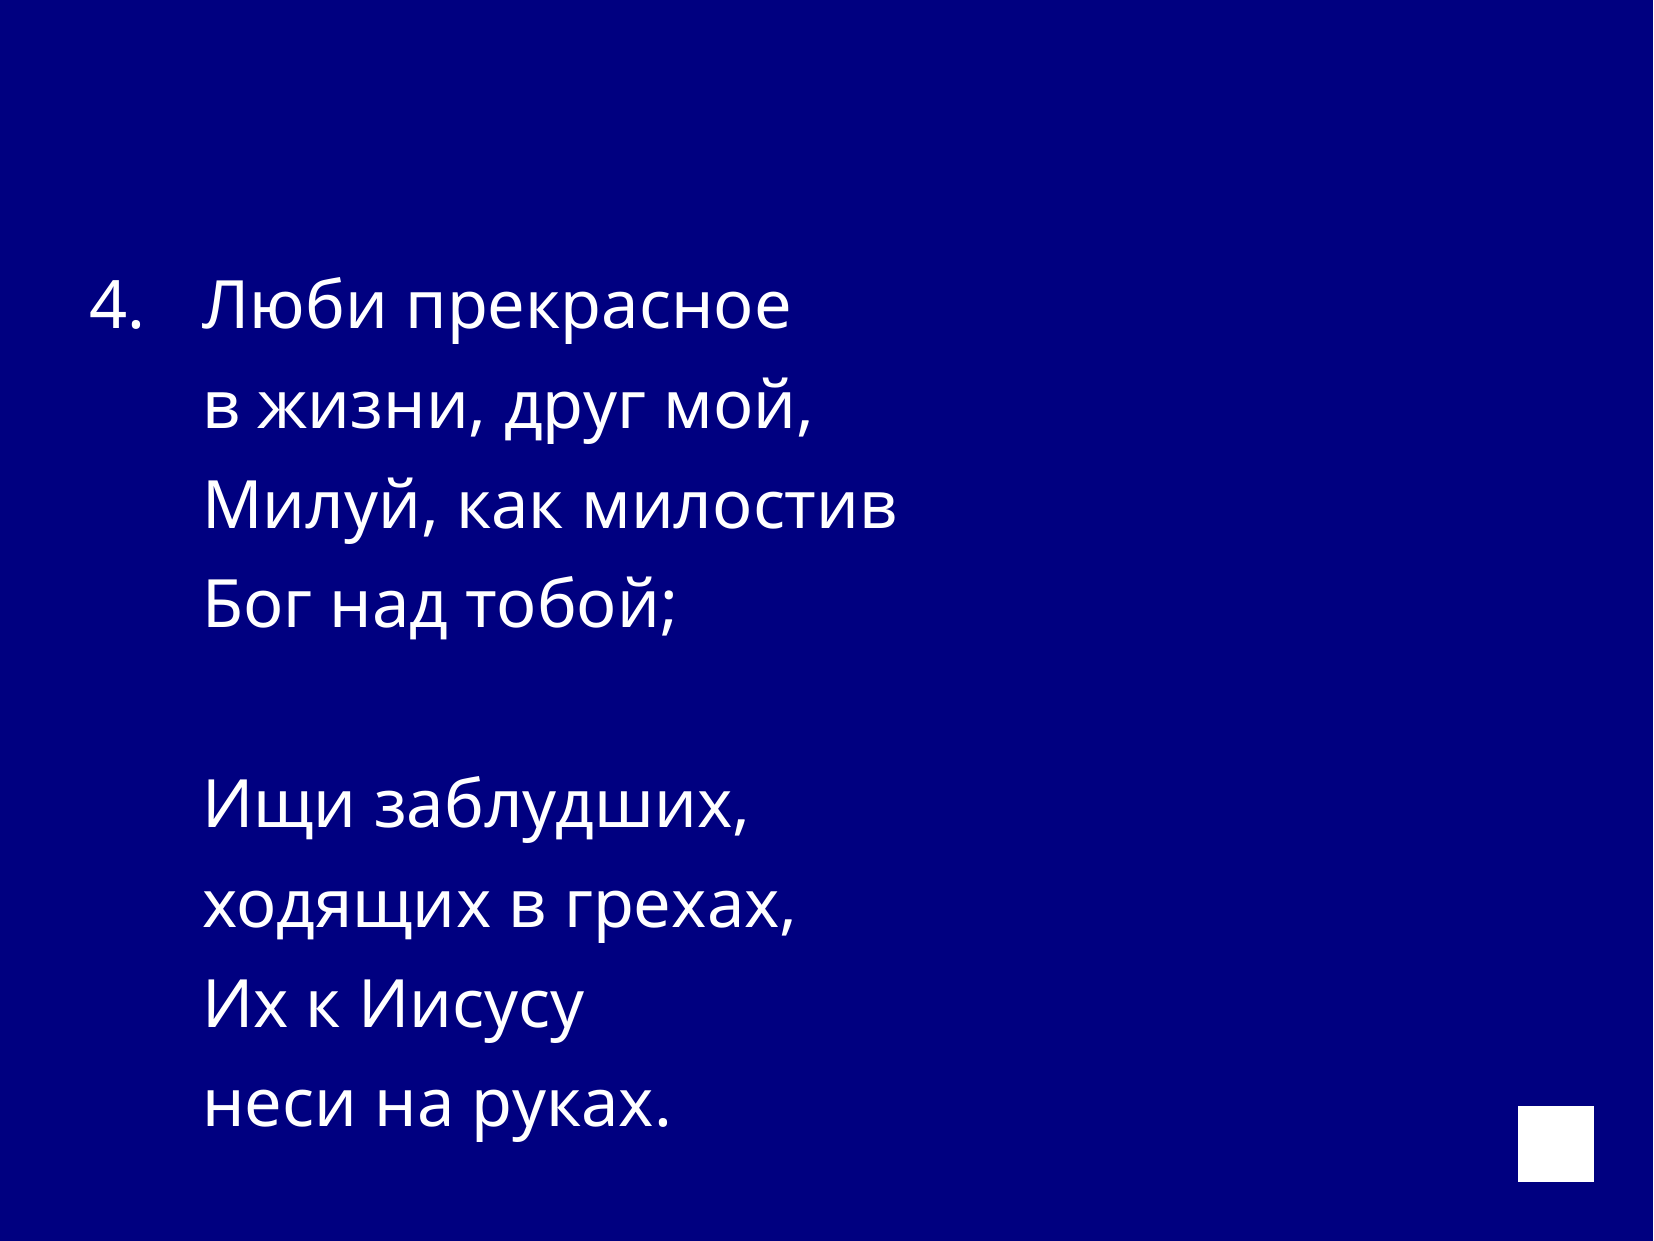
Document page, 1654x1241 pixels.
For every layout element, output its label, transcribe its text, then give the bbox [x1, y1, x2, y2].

text_box [1518, 1106, 1594, 1182]
text_box 4. Люби прекрасное в жизни, друг мой, Милуй, как милостив Бог над тобой; Ищи заблудших, ходящих в грехах, Их к Иисусу неси на руках. [75, 150, 1576, 1163]
